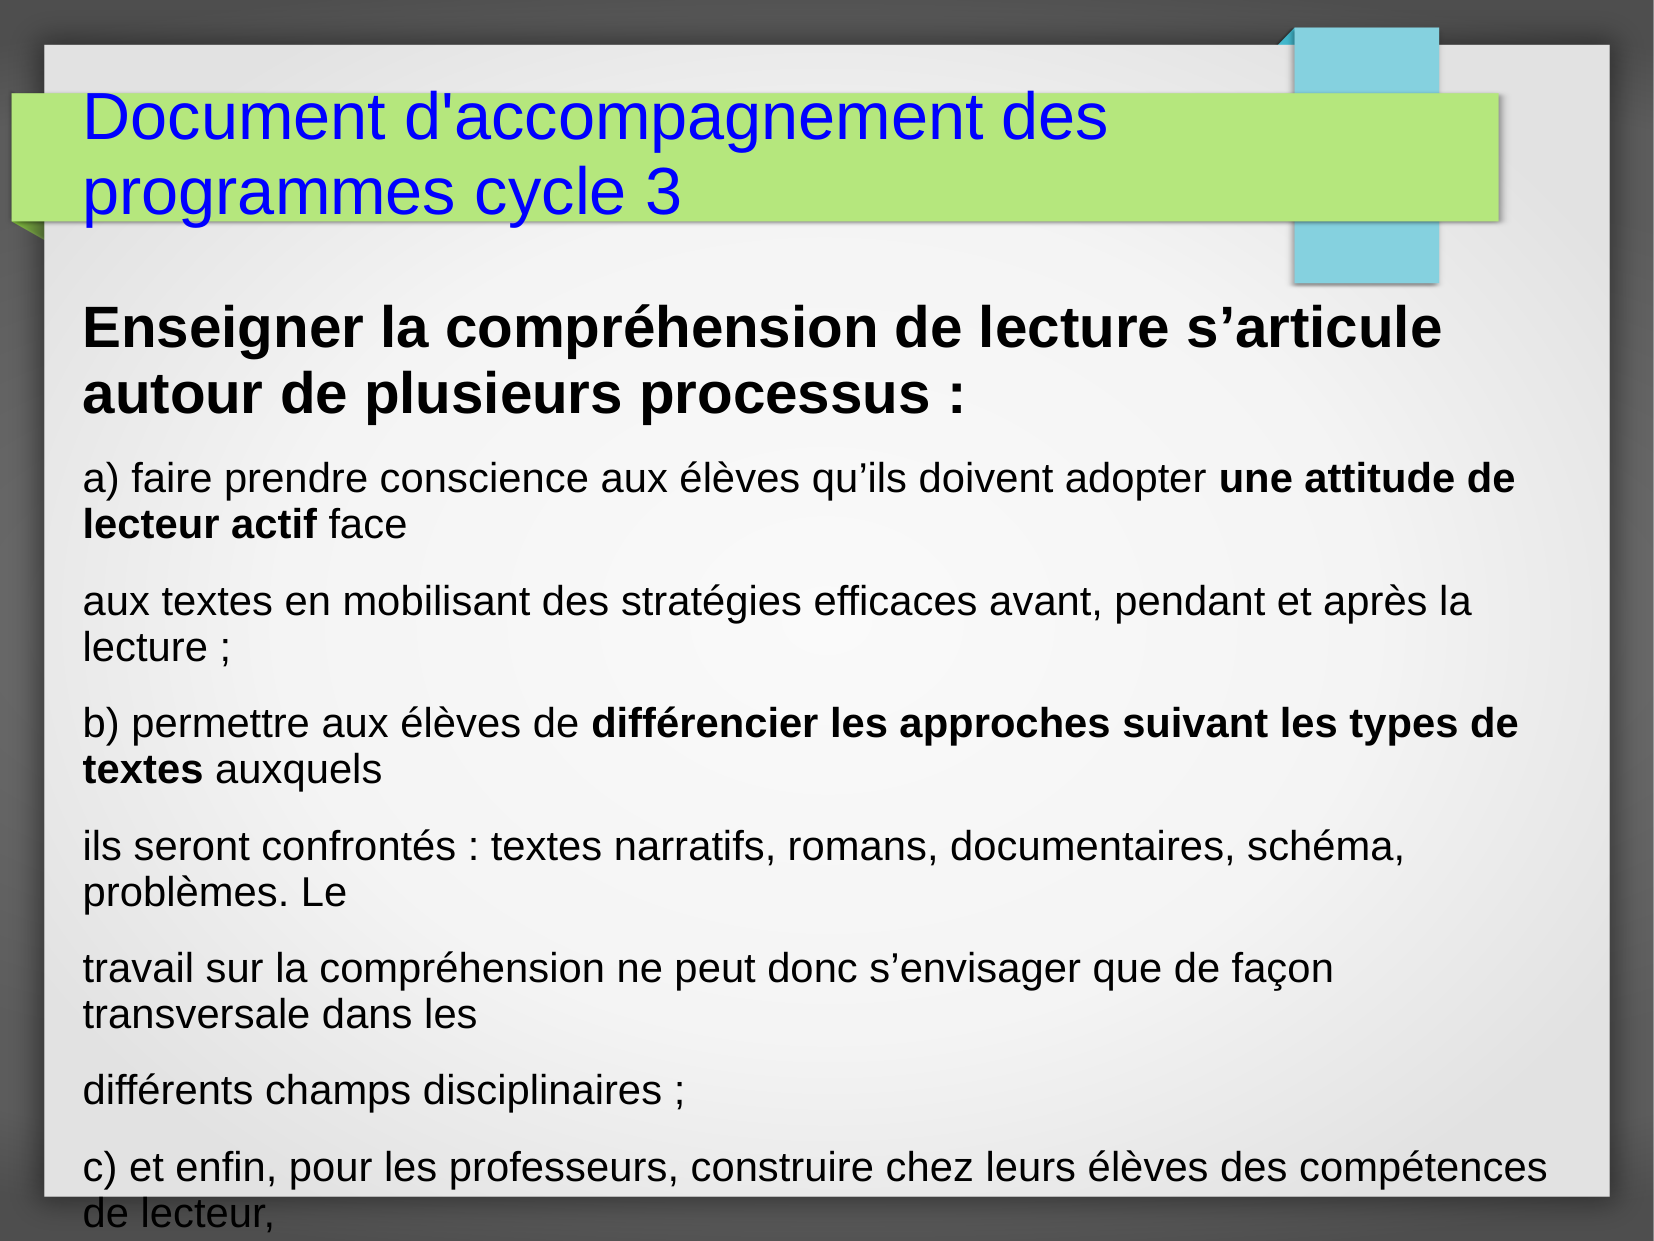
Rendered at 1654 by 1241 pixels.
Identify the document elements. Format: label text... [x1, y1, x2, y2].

list Enseigner la compréhension de lecture s’articule autour de plusieurs processus : a) faire prendre conscience aux élèves qu’ils doivent adopter une attitude de lecteur actif face aux textes en mobilisant des stratégies efficaces avant, pendant et après la lecture ; b) permettre aux élèves de différencier les approches suivant les types de textes auxquels ils seront confrontés : textes narratifs, romans, documentaires, schéma, problèmes. Le travail sur la compréhension ne peut donc s’envisager que de façon transversale dans les différents champs disciplinaires ; c) et enfin, pour les professeurs, construire chez leurs élèves des compétences de lecteur, ce qui implique un enseignement structuré, élaborant des programmations cohérentes dans ce domaine [82, 295, 1571, 1015]
picture [0, 0, 1654, 1241]
title Document d'accompagnement des programmes cycle 3 [82, 78, 1264, 229]
